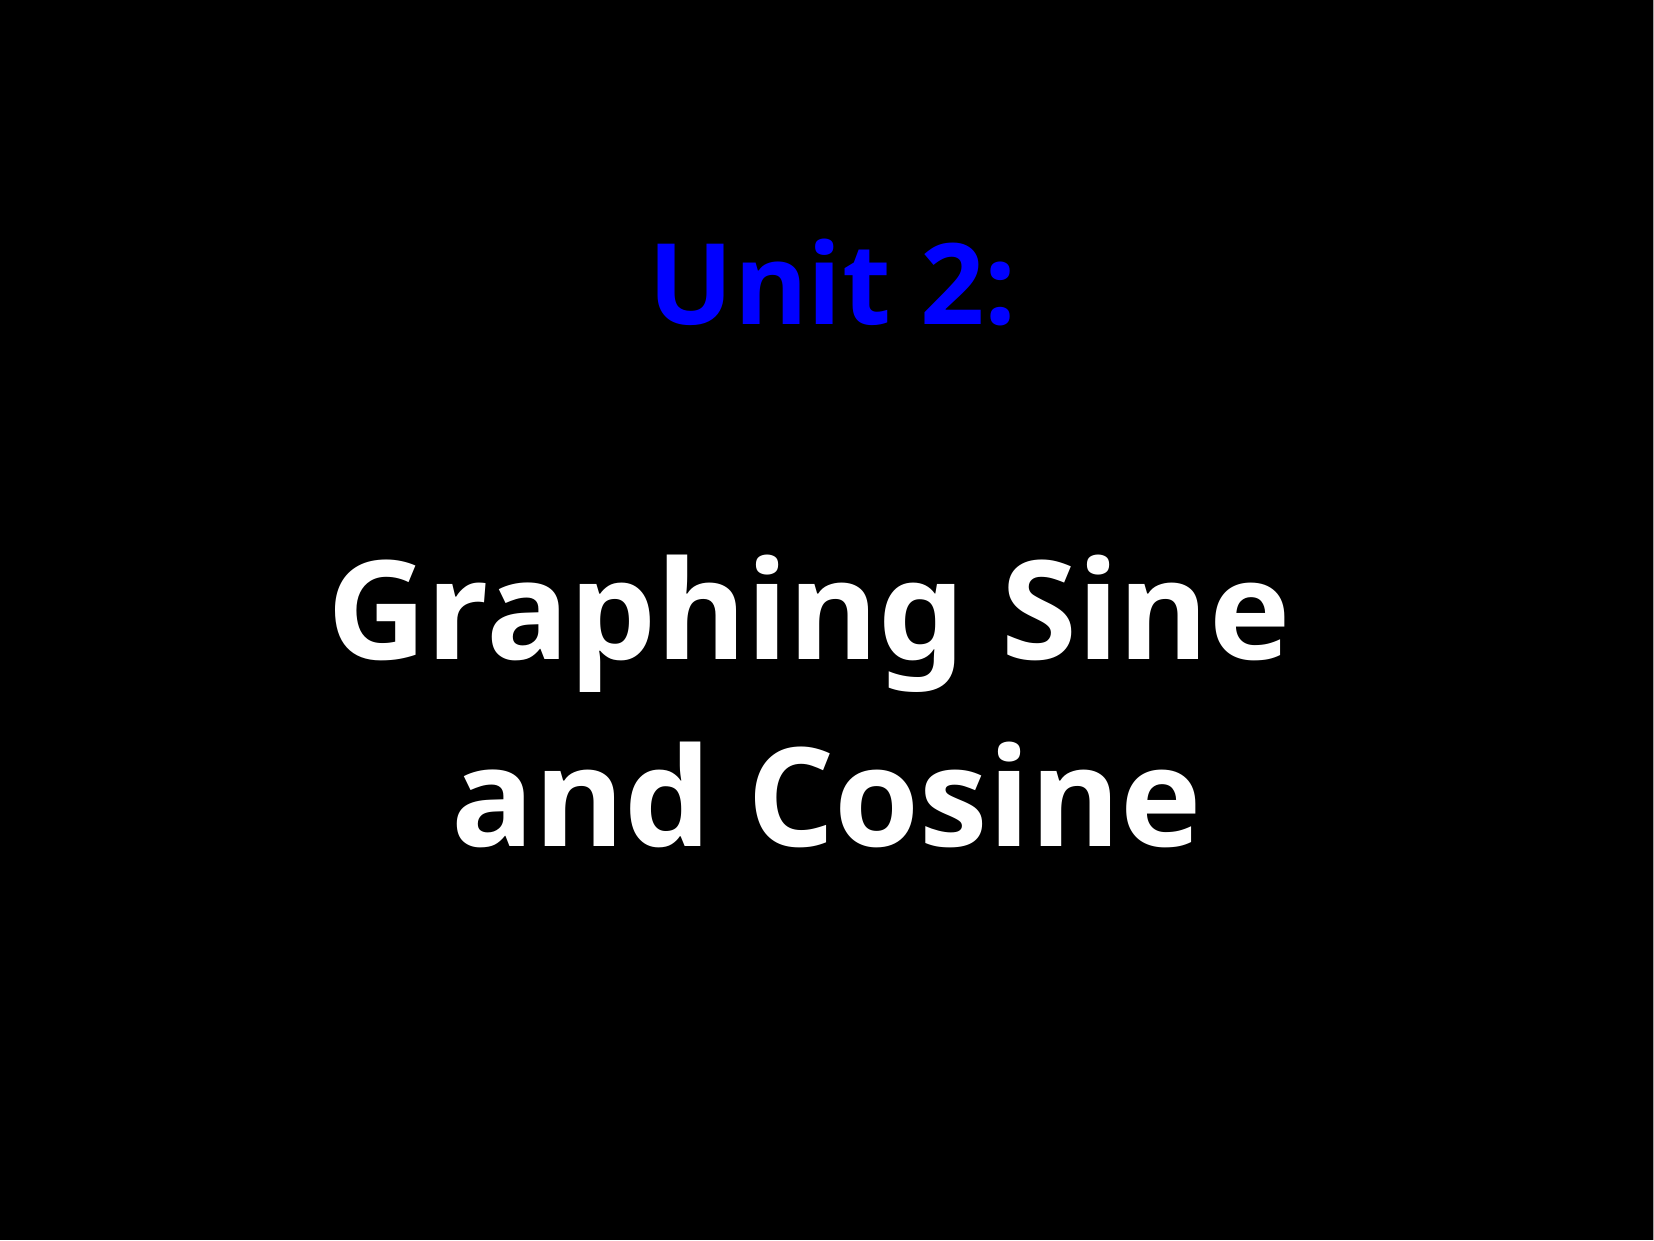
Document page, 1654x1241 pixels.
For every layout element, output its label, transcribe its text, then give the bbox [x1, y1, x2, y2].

subtitle Graphing Sine and Cosine [82, 290, 1571, 1109]
title Unit 2: [88, 177, 1577, 385]
